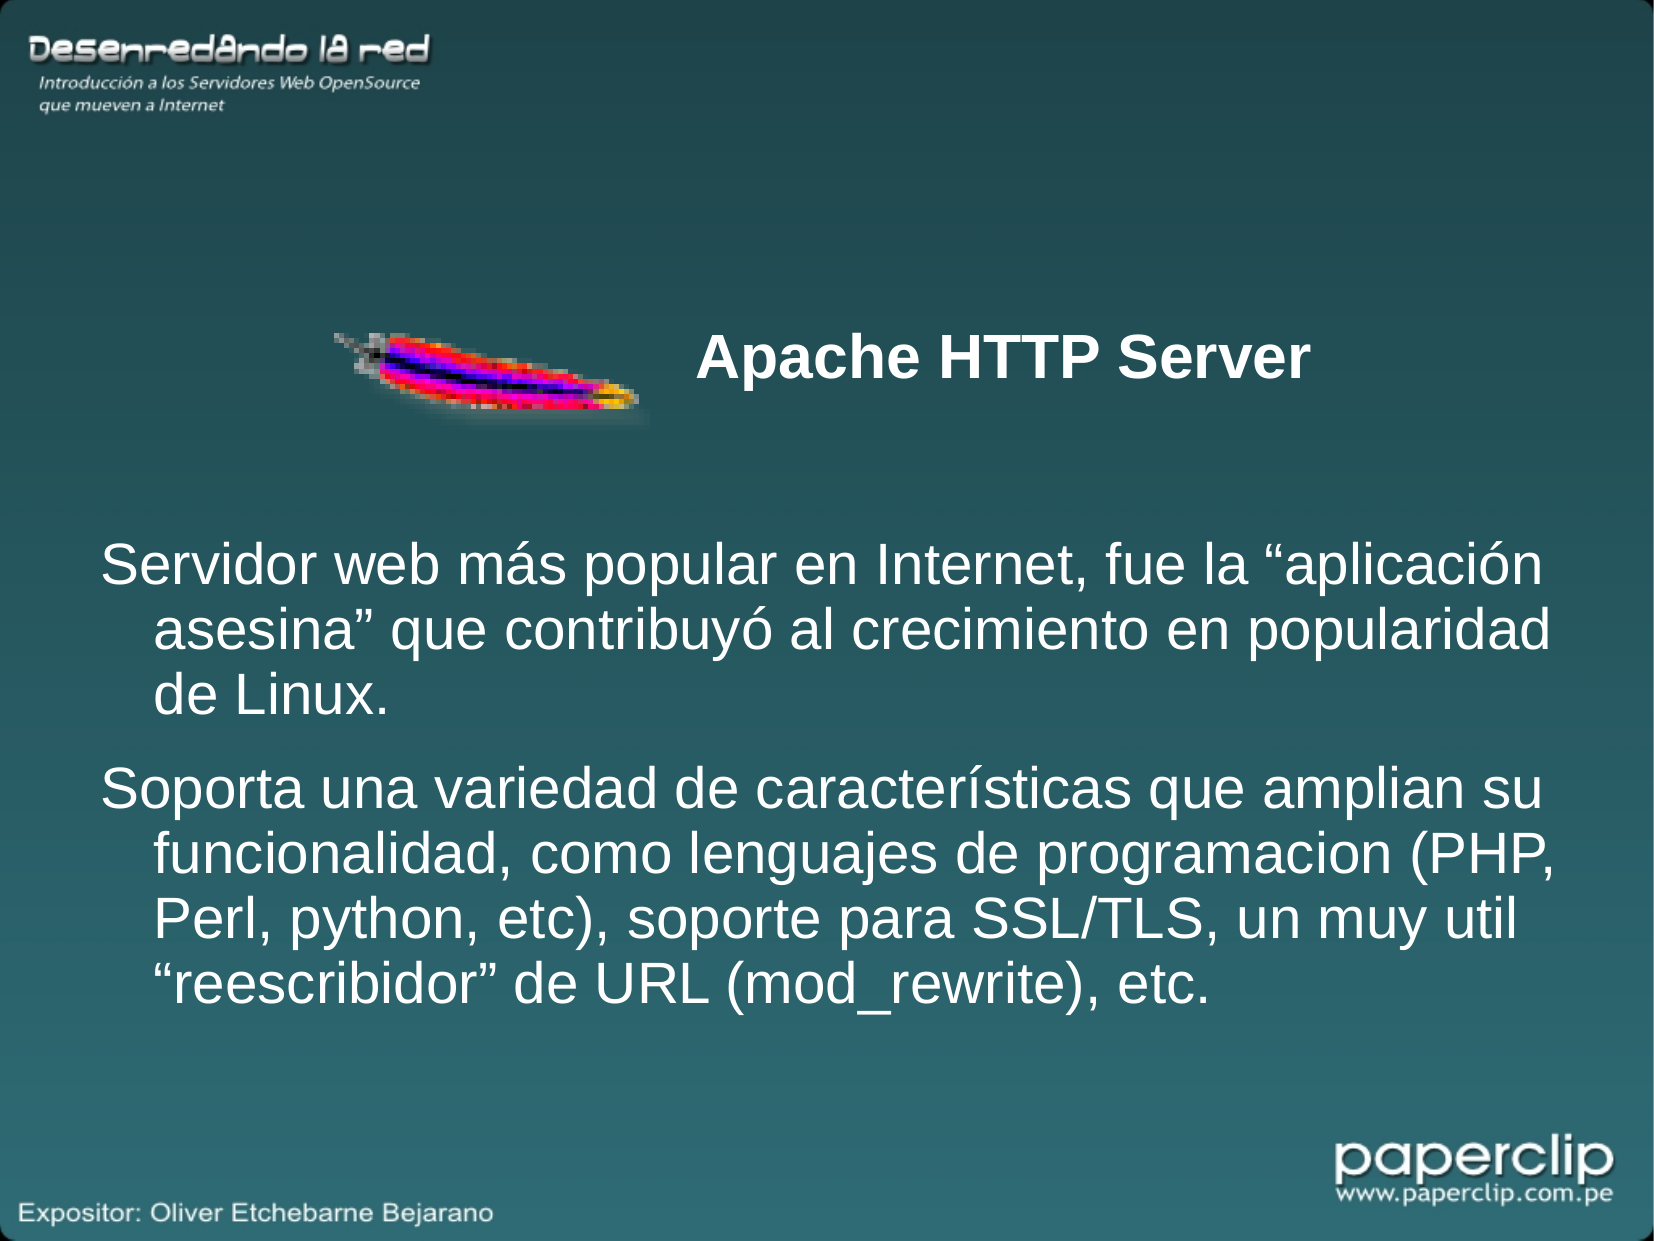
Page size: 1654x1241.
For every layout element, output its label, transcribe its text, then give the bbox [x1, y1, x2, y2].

list Servidor web más popular en Internet, fue la “aplicación asesina” que contribuyó al crecimiento en popularidad de Linux. Soporta una variedad de características que amplian su funcionalidad, como lenguajes de programacion (PHP, Perl, python, etc), soporte para SSL/TLS, un muy util “reescribidor” de URL (mod_rewrite), etc. [82, 531, 1572, 1130]
picture [0, 0, 1654, 1241]
title Apache HTTP Server [650, 260, 1418, 453]
